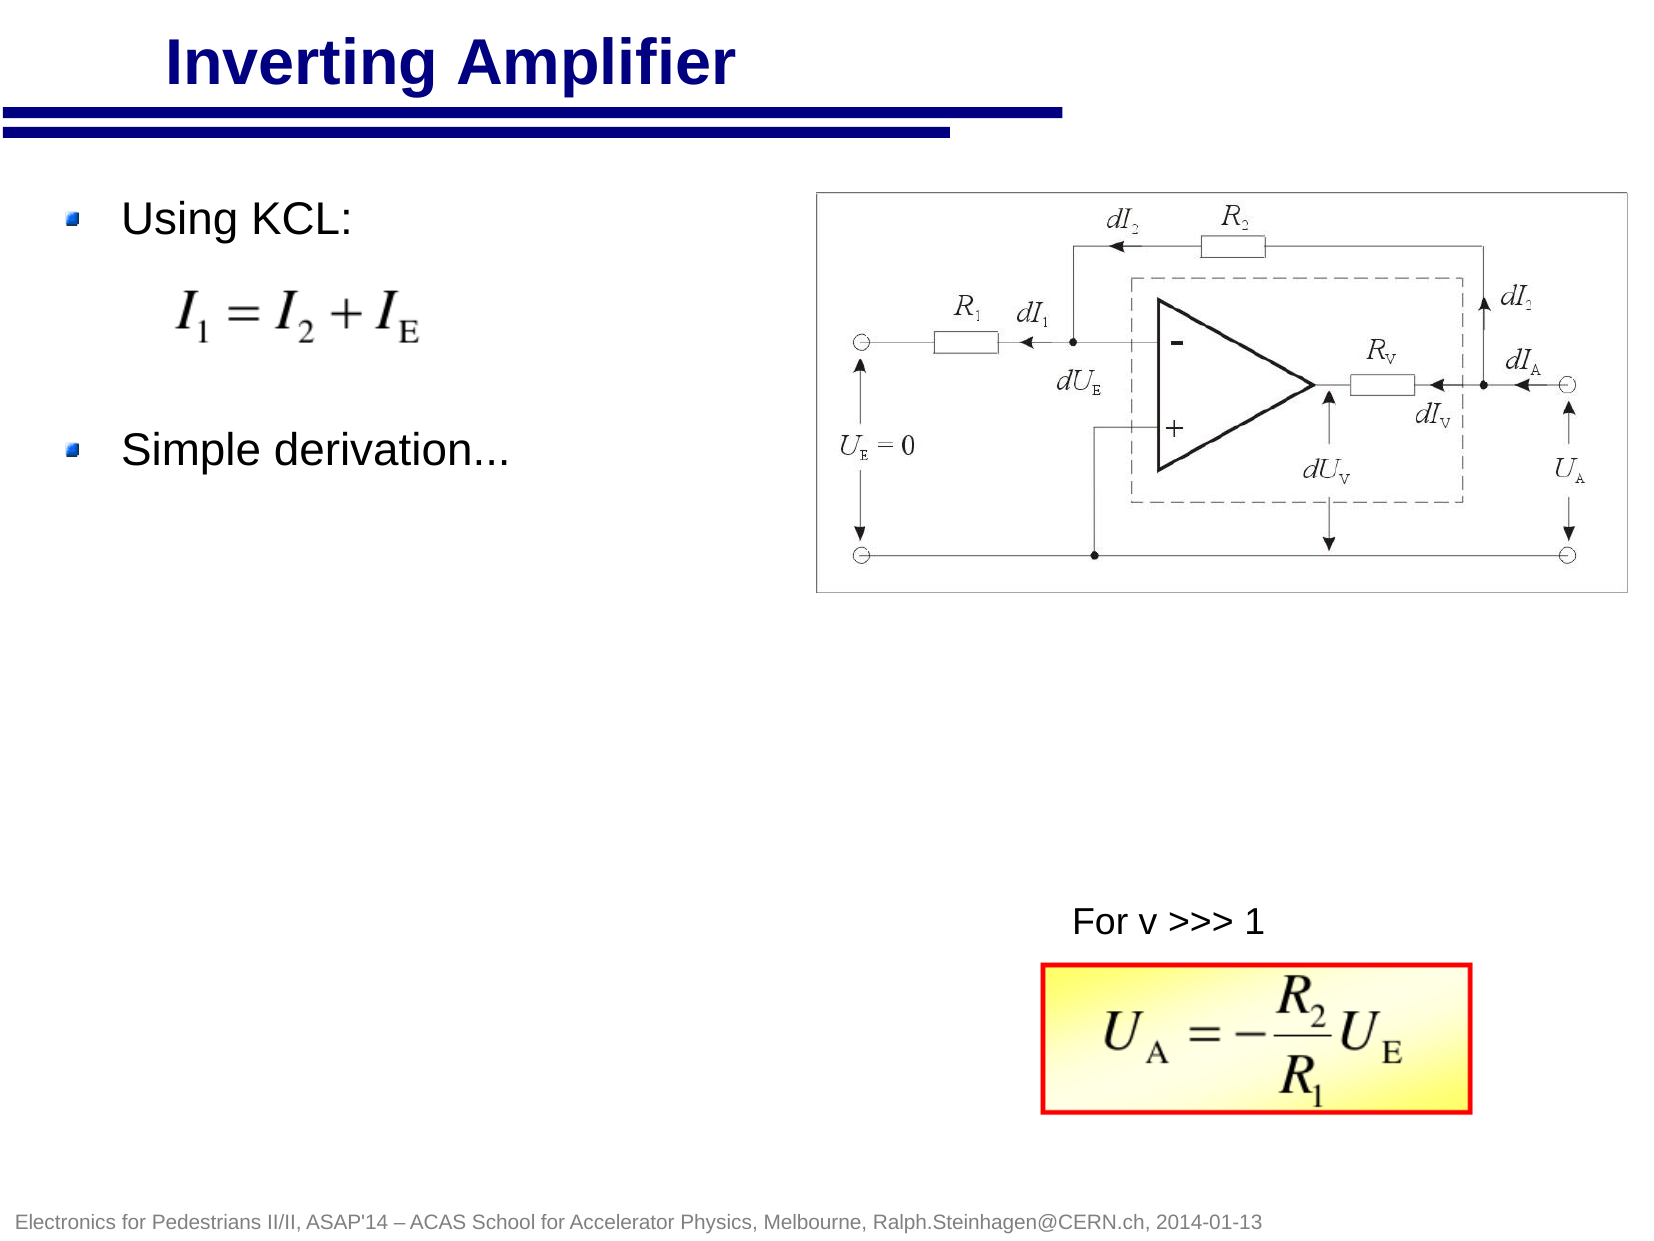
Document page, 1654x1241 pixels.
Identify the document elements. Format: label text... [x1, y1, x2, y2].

text_box For v >>> 1 [1057, 892, 1281, 950]
picture [144, 269, 445, 368]
picture [1019, 941, 1501, 1137]
picture [816, 192, 1628, 593]
title Inverting Amplifier [165, 0, 1323, 124]
list Using KCL: Simple derivation... [65, 192, 1628, 1205]
